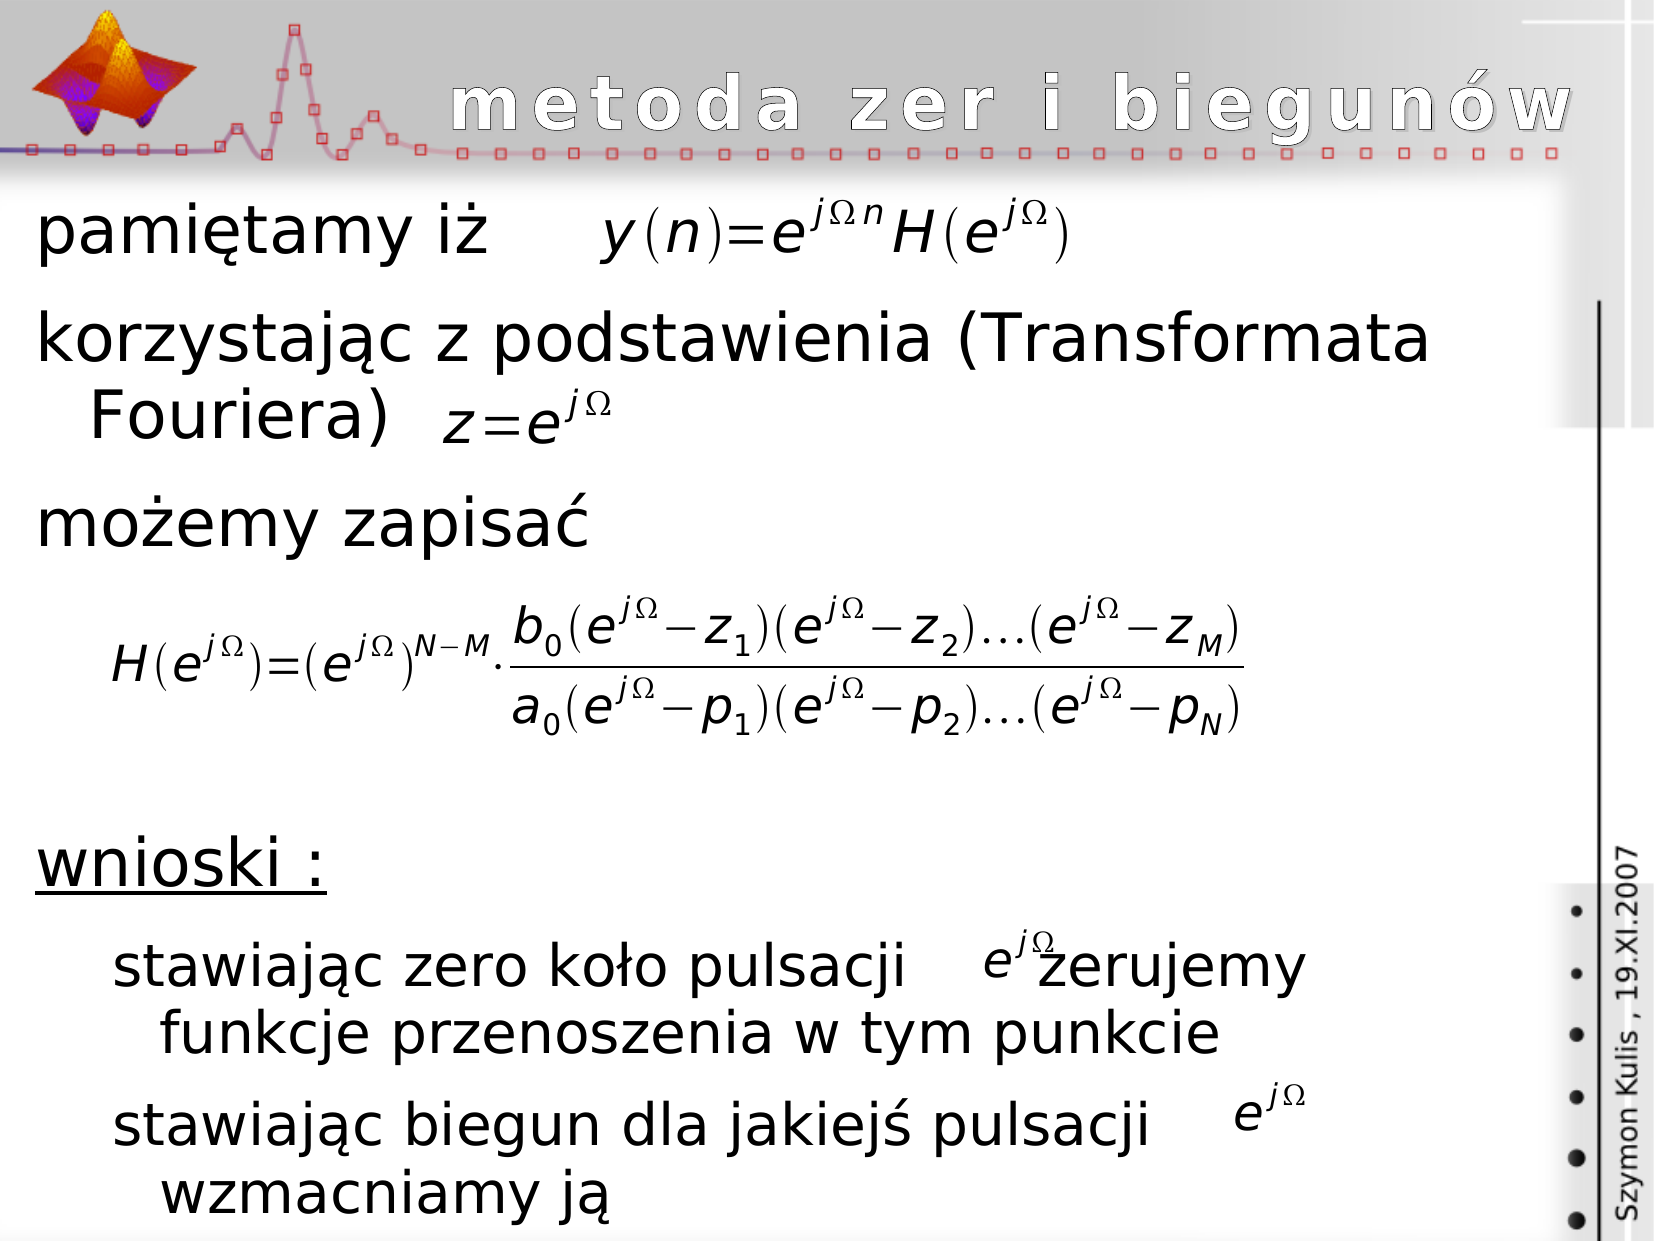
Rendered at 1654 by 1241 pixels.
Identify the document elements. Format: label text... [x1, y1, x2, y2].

chart [590, 191, 1078, 269]
list pamiętamy iż korzystając z podstawienia (Transformata Fouriera) możemy zapisać wnioski : stawiając zero koło pulsacji zerujemy funkcje przenoszenia w tym punkcie stawiając biegun dla jakiejś pulsacji wzmacniamy ją [17, 191, 1506, 1241]
chart [103, 590, 1252, 743]
title metoda zer i biegunów [59, 36, 1610, 171]
picture [0, 0, 1654, 1241]
chart [1227, 1077, 1314, 1143]
chart [976, 924, 1063, 990]
chart [434, 382, 621, 458]
